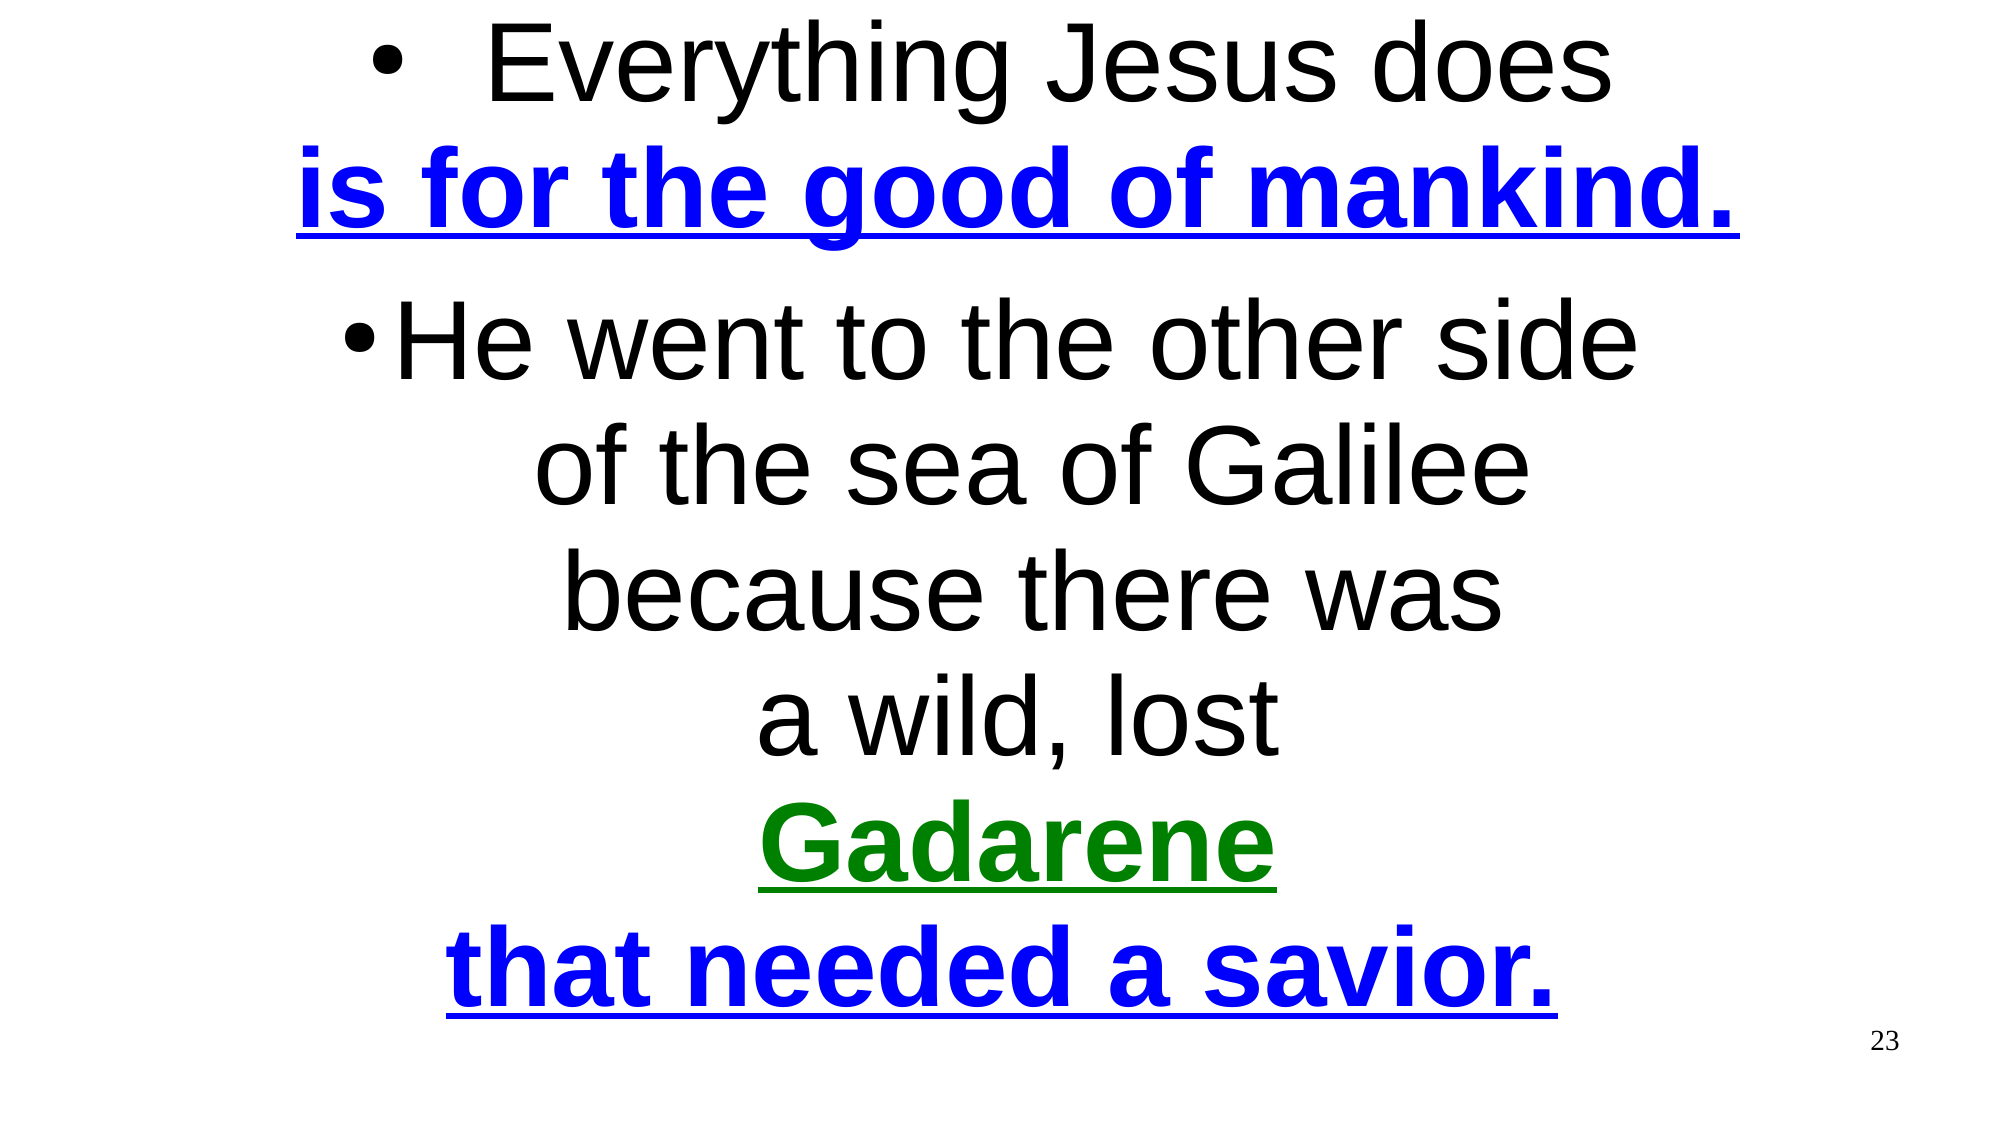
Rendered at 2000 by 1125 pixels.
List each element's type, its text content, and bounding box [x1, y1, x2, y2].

list Everything Jesus does is for the good of mankind. He went to the other side of the sea of Galilee because there was a wild, lost Gadarene that needed a savior. [0, 0, 1996, 1123]
